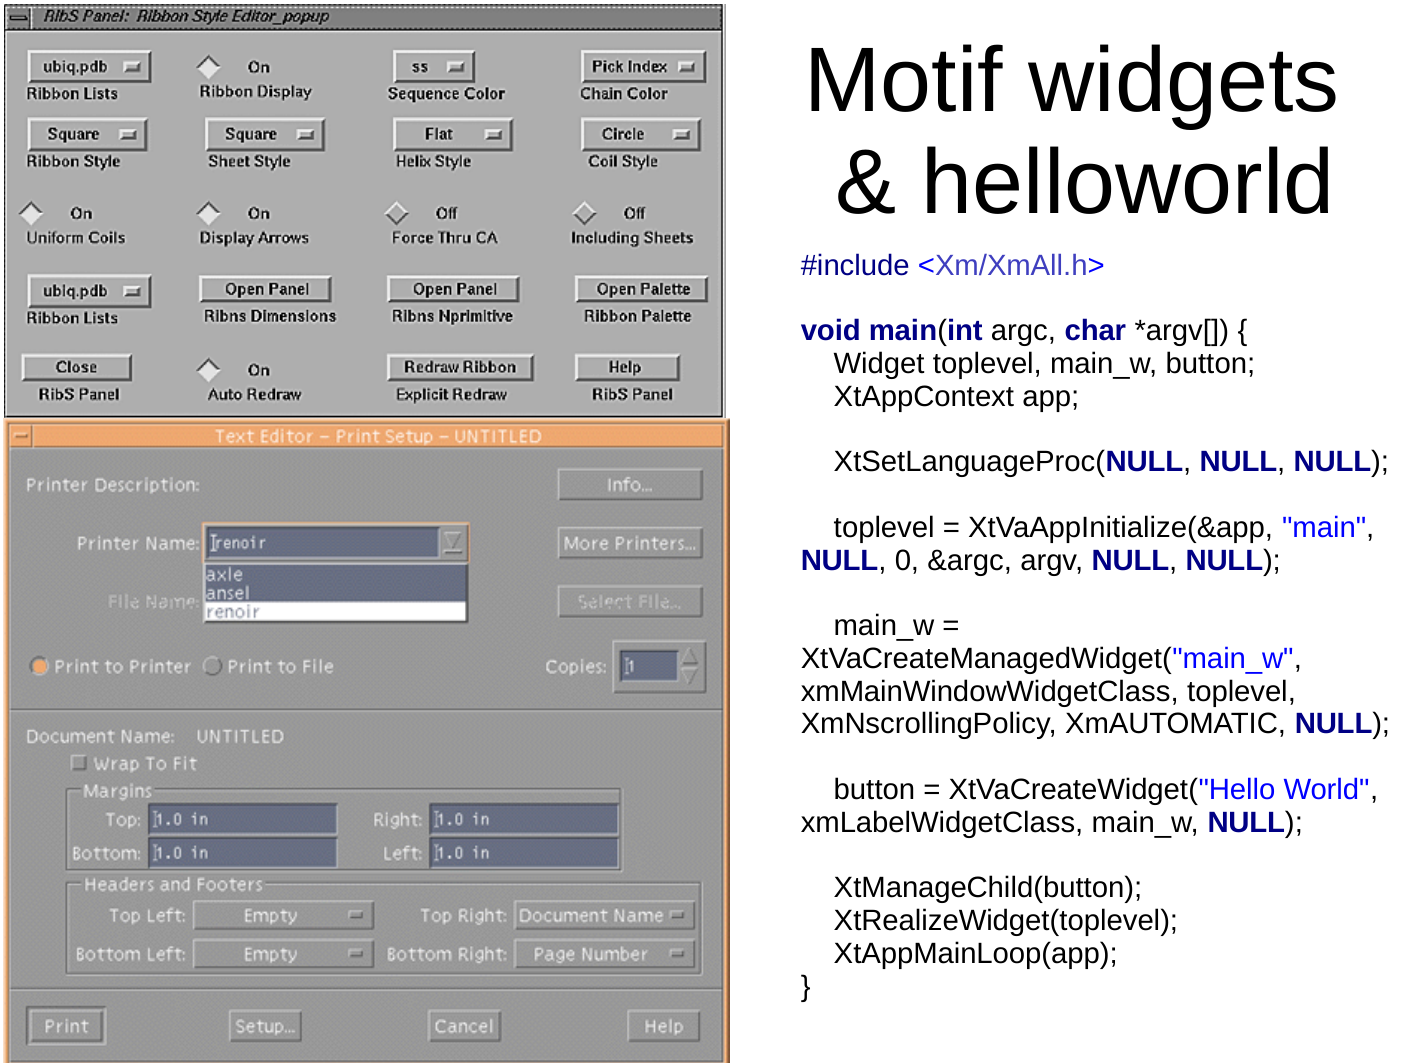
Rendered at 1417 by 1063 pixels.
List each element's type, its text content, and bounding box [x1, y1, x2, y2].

picture [3, 4, 730, 1063]
list #include <Xm/XmAll.h> void main(int argc, char *argv[]) { Widget toplevel, main_w, button; XtAppContext app; XtSetLanguageProc(NULL, NULL, NULL); toplevel = XtVaAppInitialize(&app, "main", NULL, 0, &argc, argv, NULL, NULL); main_w = XtVaCreateManagedWidget("main_w", xmMainWindowWidgetClass, toplevel, XmNscrollingPolicy, XmAUTOMATIC, NULL); button = XtVaCreateWidget("Hello World", xmLabelWidgetClass, main_w, NULL); XtManageChild(button); XtRealizeWidget(toplevel); XtAppMainLoop(app); } [800, 248, 1417, 1008]
title Motif widgets & helloworld [765, 28, 1405, 234]
